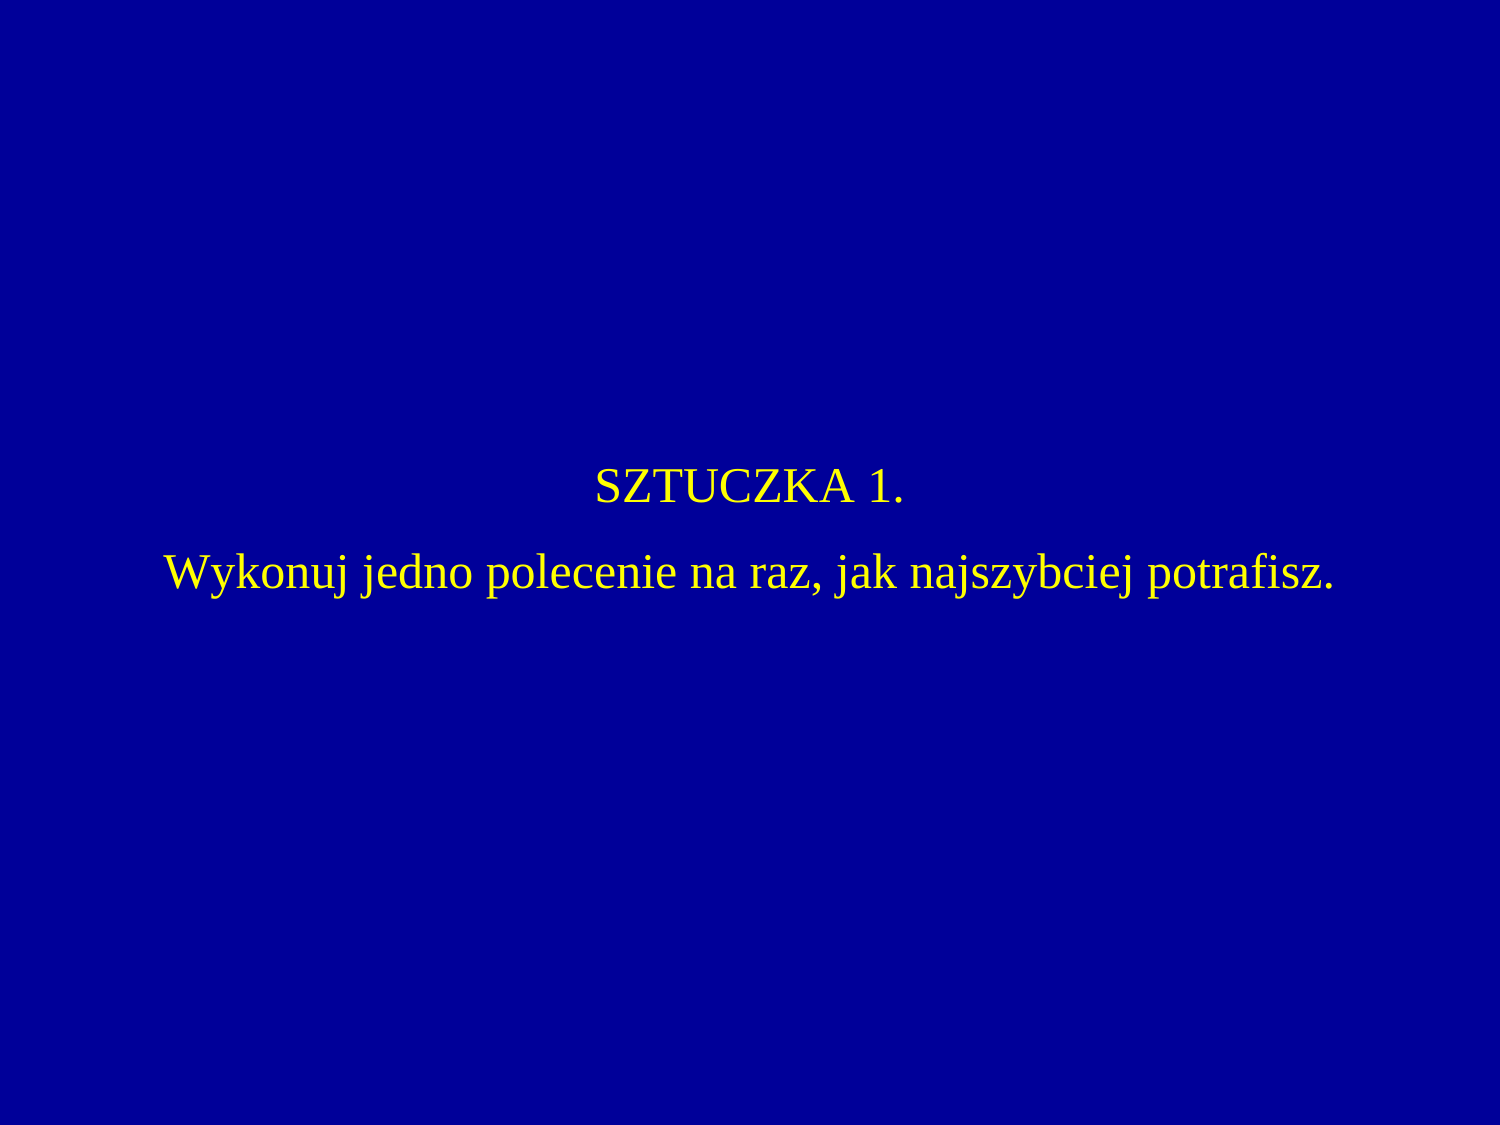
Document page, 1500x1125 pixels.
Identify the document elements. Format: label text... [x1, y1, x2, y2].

text_box SZTUCZKA 1. Wykonuj jedno polecenie na raz, jak najszybciej potrafisz. [148, 450, 1351, 608]
